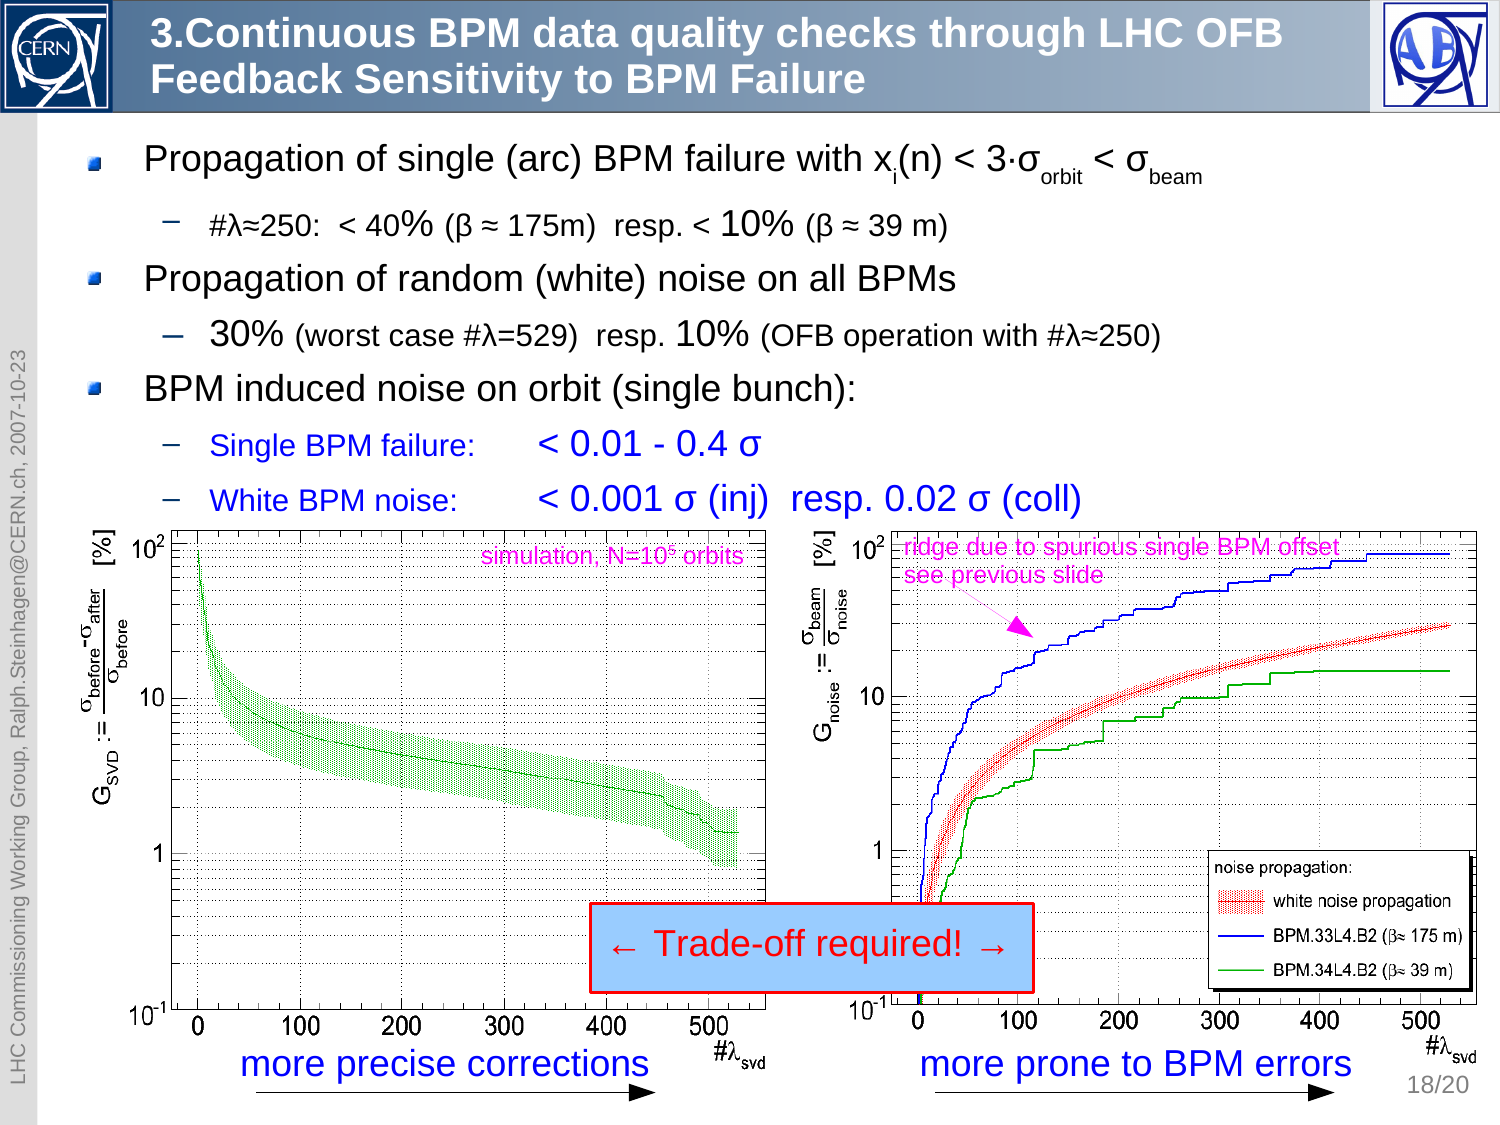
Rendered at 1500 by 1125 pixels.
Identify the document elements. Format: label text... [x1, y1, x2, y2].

picture [1388, 1, 1489, 108]
list Propagation of single (arc) BPM failure with xi(n) < 3∙σorbit < σbeam #λ≈250: < 40% (β ≈ 175m) resp. < 10% (β ≈ 39 m) Propagation of random (white) noise on all BPMs 30% (worst case #λ=529) resp. 10% (OFB operation with #λ≈250) BPM induced noise on orbit (single bunch): Single BPM failure: < 0.01 - 0.4 σ White BPM noise: < 0.001 σ (inj) resp. 0.02 σ (coll) [87, 137, 1438, 520]
title 3.Continuous BPM data quality checks through LHC OFB Feedback Sensitivity to BPM Failure [150, 0, 1388, 113]
picture [785, 520, 1490, 1070]
picture [0, 0, 113, 113]
text_box ← Trade-off required! → [590, 915, 1026, 973]
text_box [590, 903, 1034, 993]
text_box ridge due to spurious single BPM offset see previous slide [888, 525, 1363, 597]
text_box more prone to BPM errors [904, 1035, 1367, 1093]
text_box simulation, N=105 orbits [466, 533, 760, 577]
text_box more precise corrections [225, 1035, 665, 1093]
picture [64, 519, 779, 1076]
